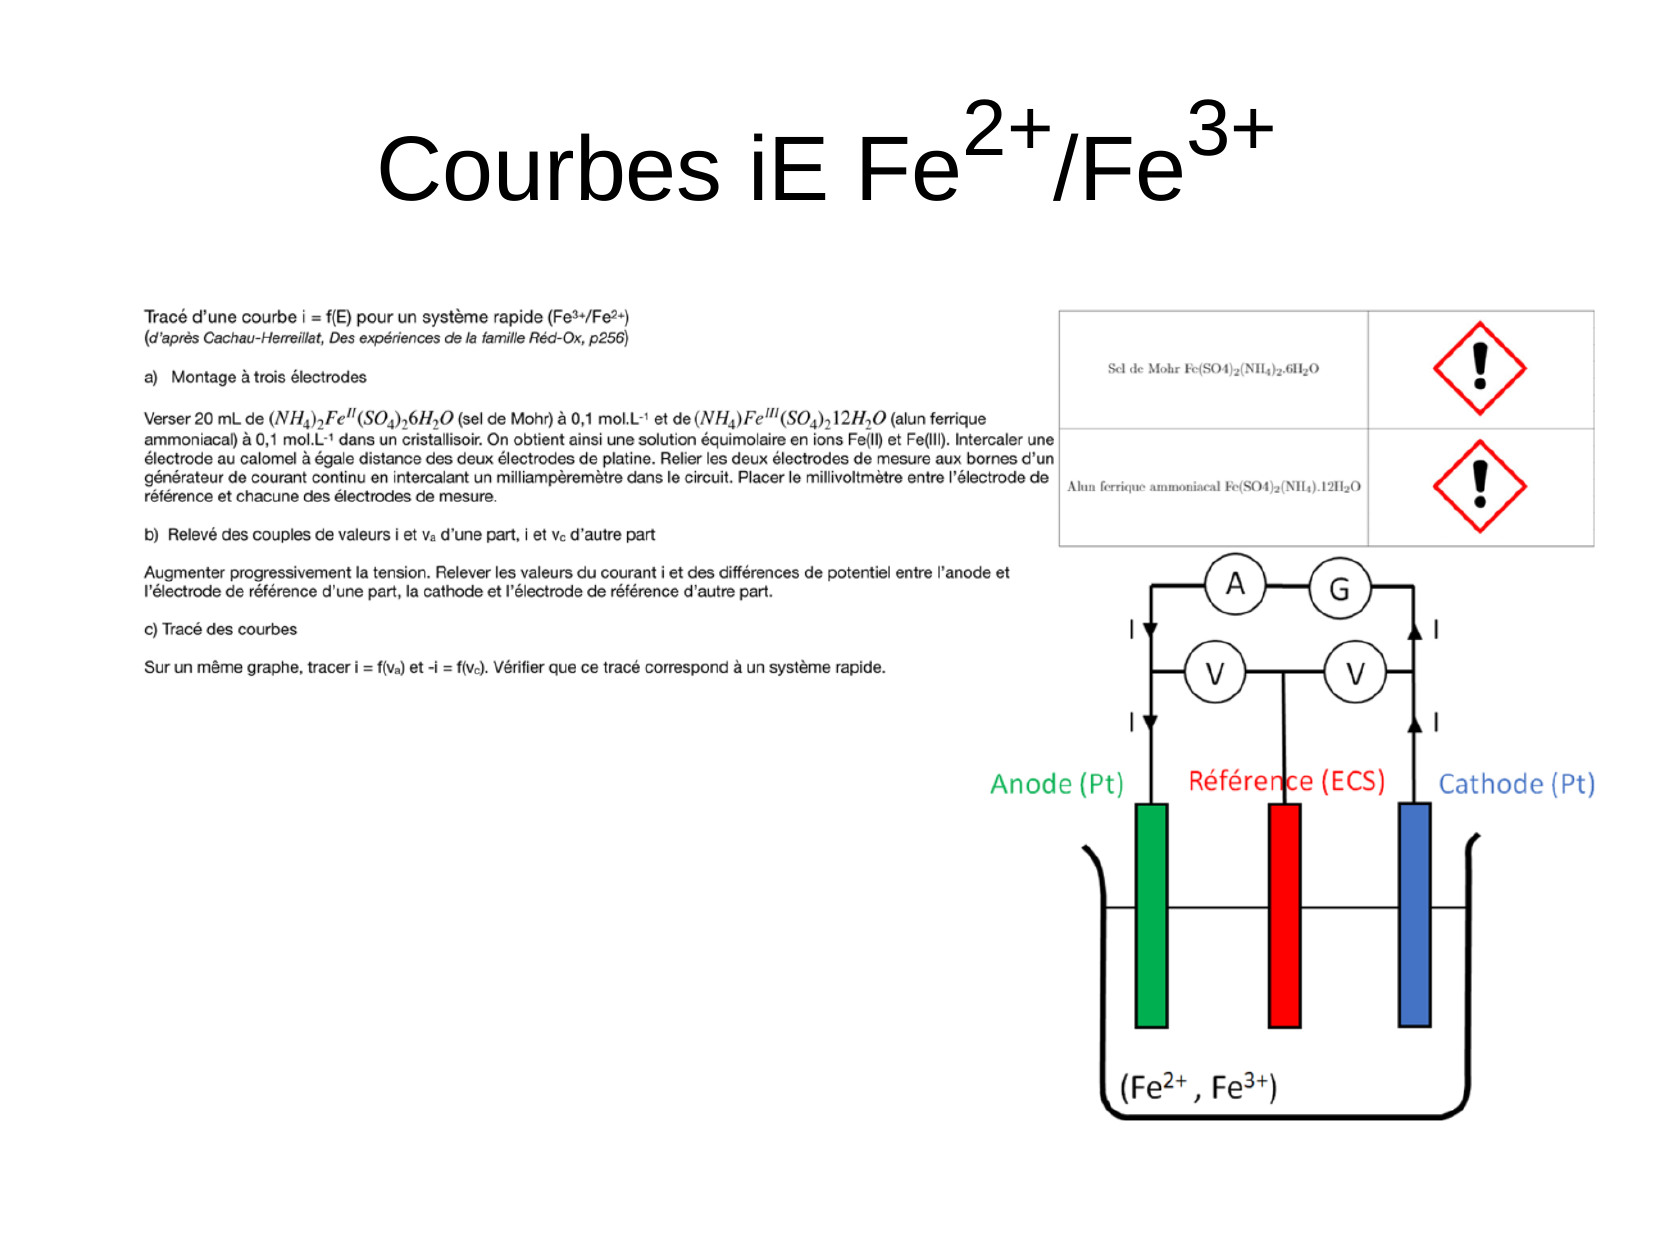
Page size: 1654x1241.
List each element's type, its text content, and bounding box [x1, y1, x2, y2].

picture [142, 307, 1595, 1121]
title Courbes iE Fe2+/Fe3+ [82, 49, 1571, 257]
